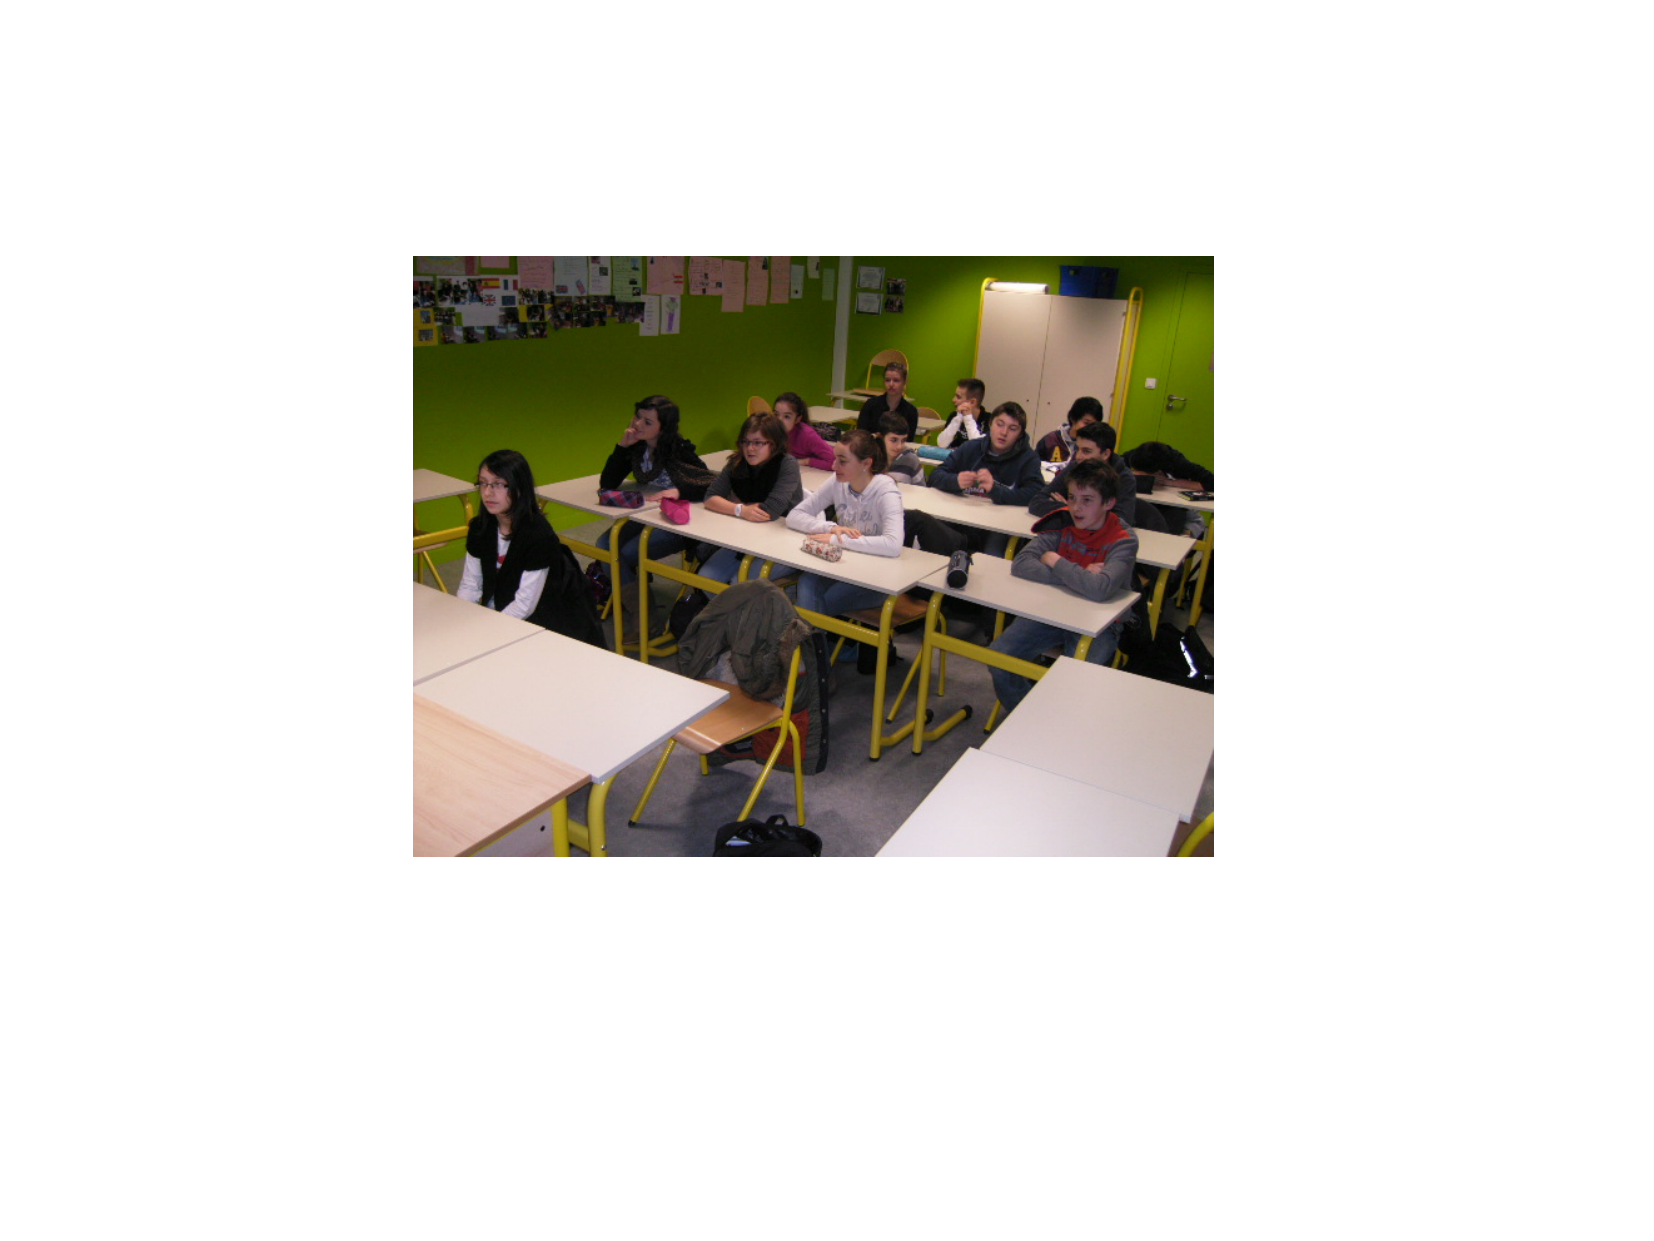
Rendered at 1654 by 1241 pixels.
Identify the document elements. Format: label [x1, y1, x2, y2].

picture [413, 256, 1214, 857]
